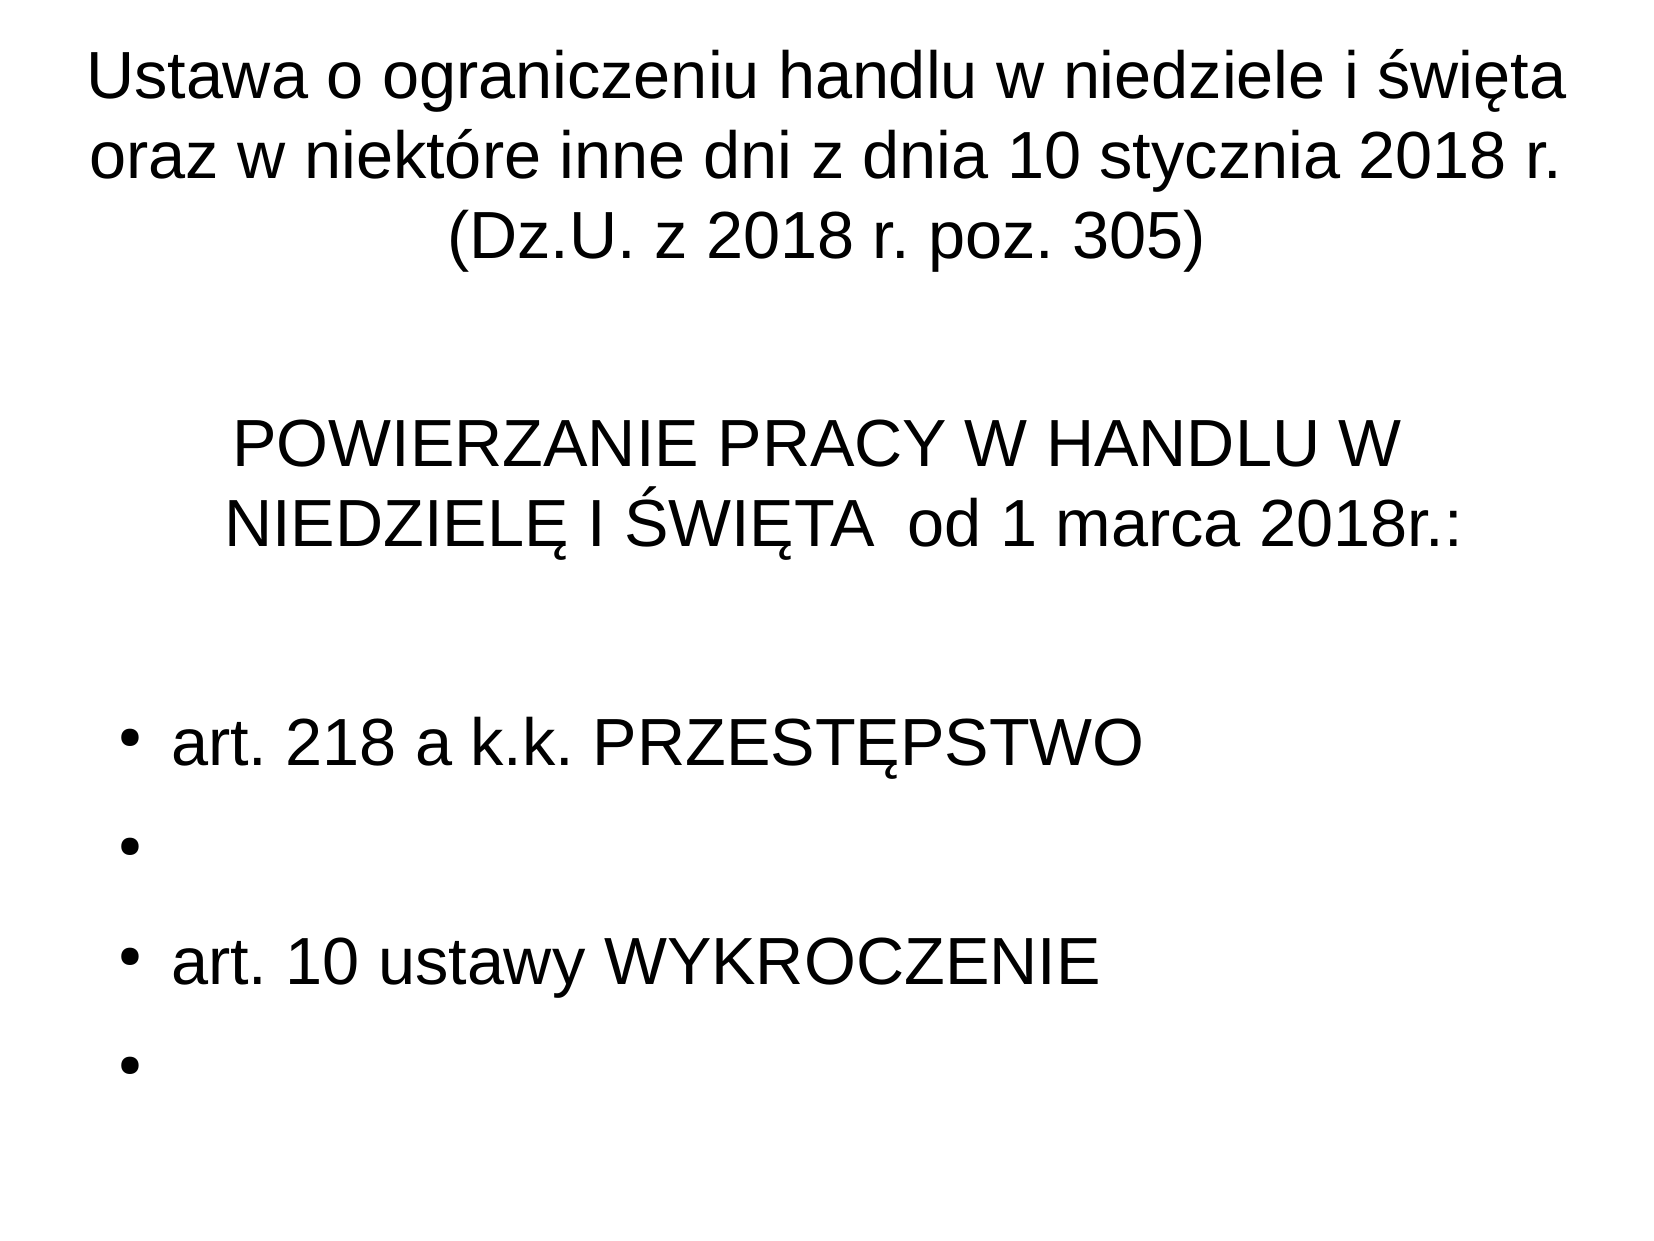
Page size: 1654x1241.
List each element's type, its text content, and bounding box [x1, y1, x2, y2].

list POWIERZANIE PRACY W HANDLU W NIEDZIELĘ I ŚWIĘTA od 1 marca 2018r.: art. 218 a k.k. PRZESTĘPSTWO art. 10 ustawy WYKROCZENIE [82, 290, 1571, 1109]
title Ustawa o ograniczeniu handlu w niedziele i święta oraz w niektóre inne dni z dnia 10 stycznia 2018 r. (Dz.U. z 2018 r. poz. 305) [82, 31, 1571, 290]
